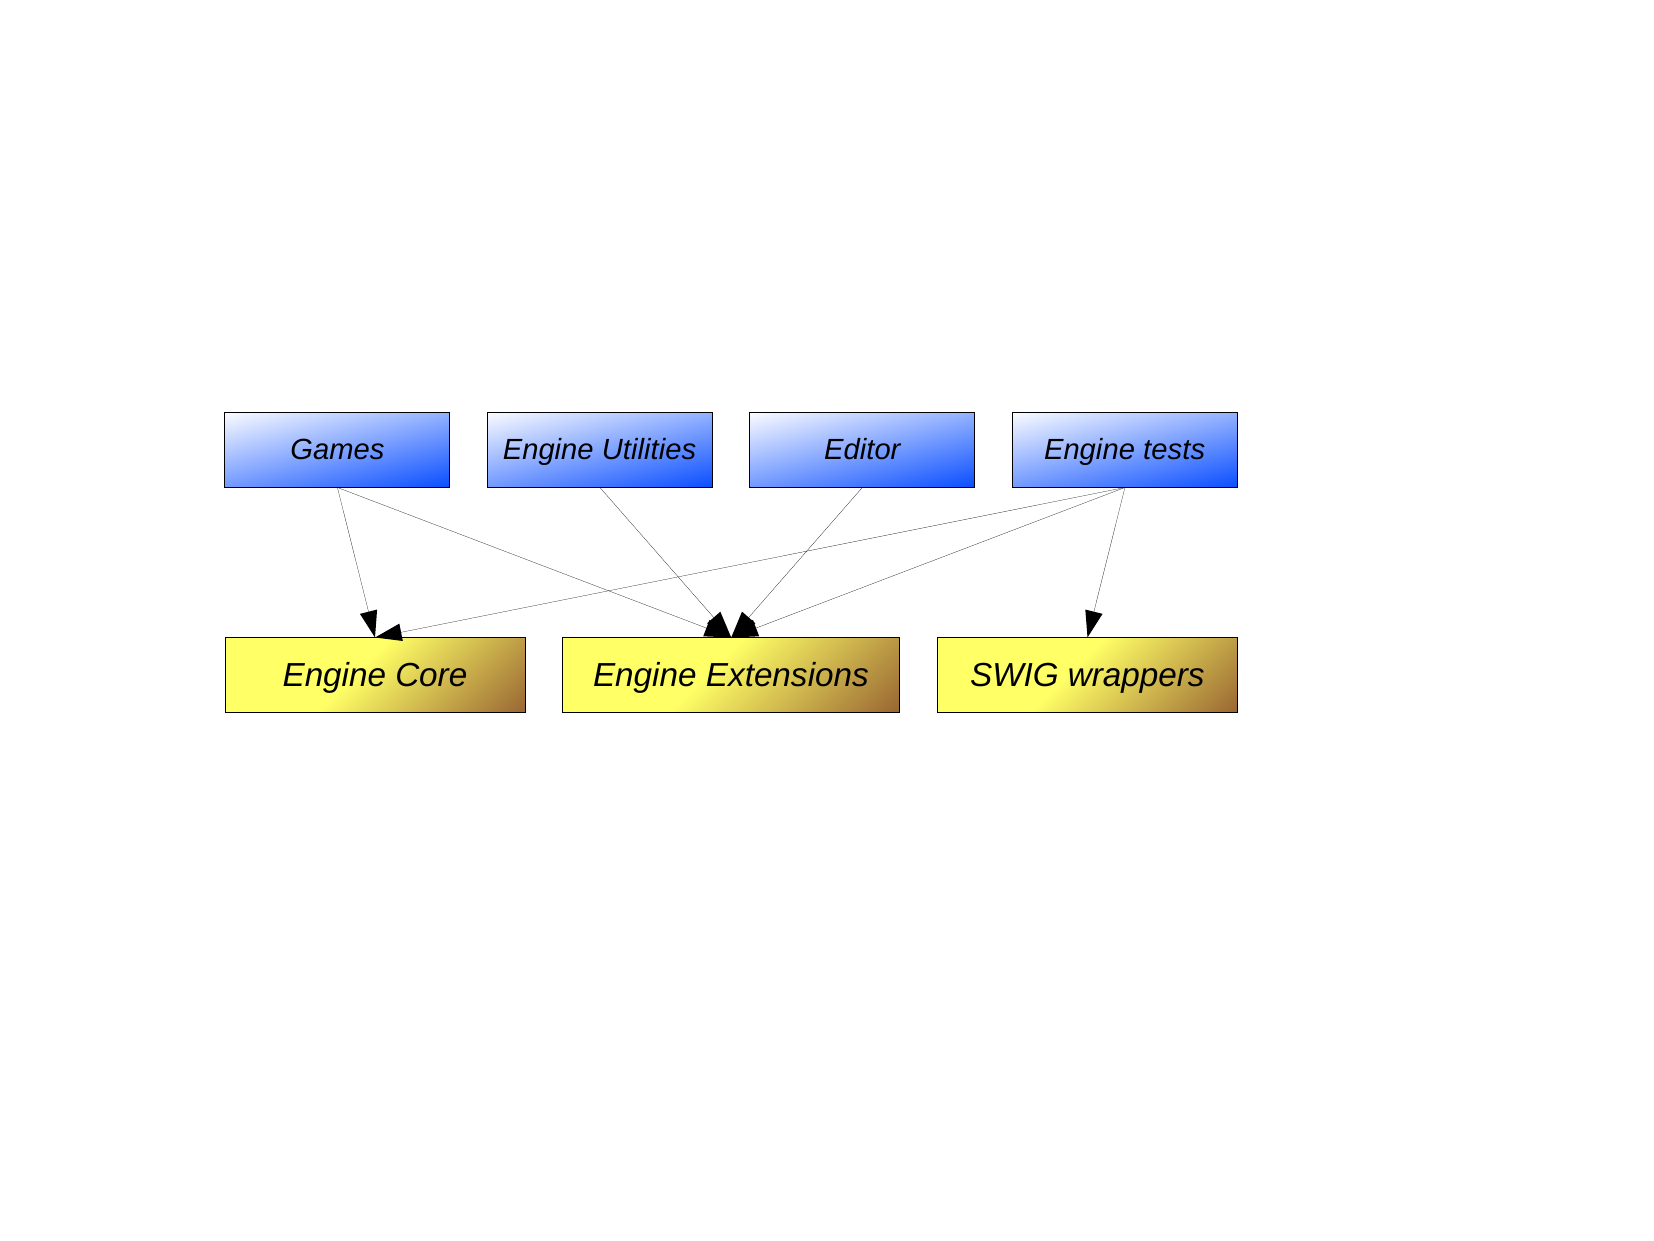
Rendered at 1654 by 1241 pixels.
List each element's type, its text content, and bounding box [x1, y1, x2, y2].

text_box Engine Extensions [562, 637, 900, 713]
text_box Games [224, 412, 450, 488]
text_box Engine tests [1012, 412, 1238, 488]
text_box Engine Core [225, 637, 526, 713]
text_box Editor [749, 412, 975, 488]
text_box Engine Utilities [487, 412, 713, 488]
text_box SWIG wrappers [937, 637, 1238, 713]
